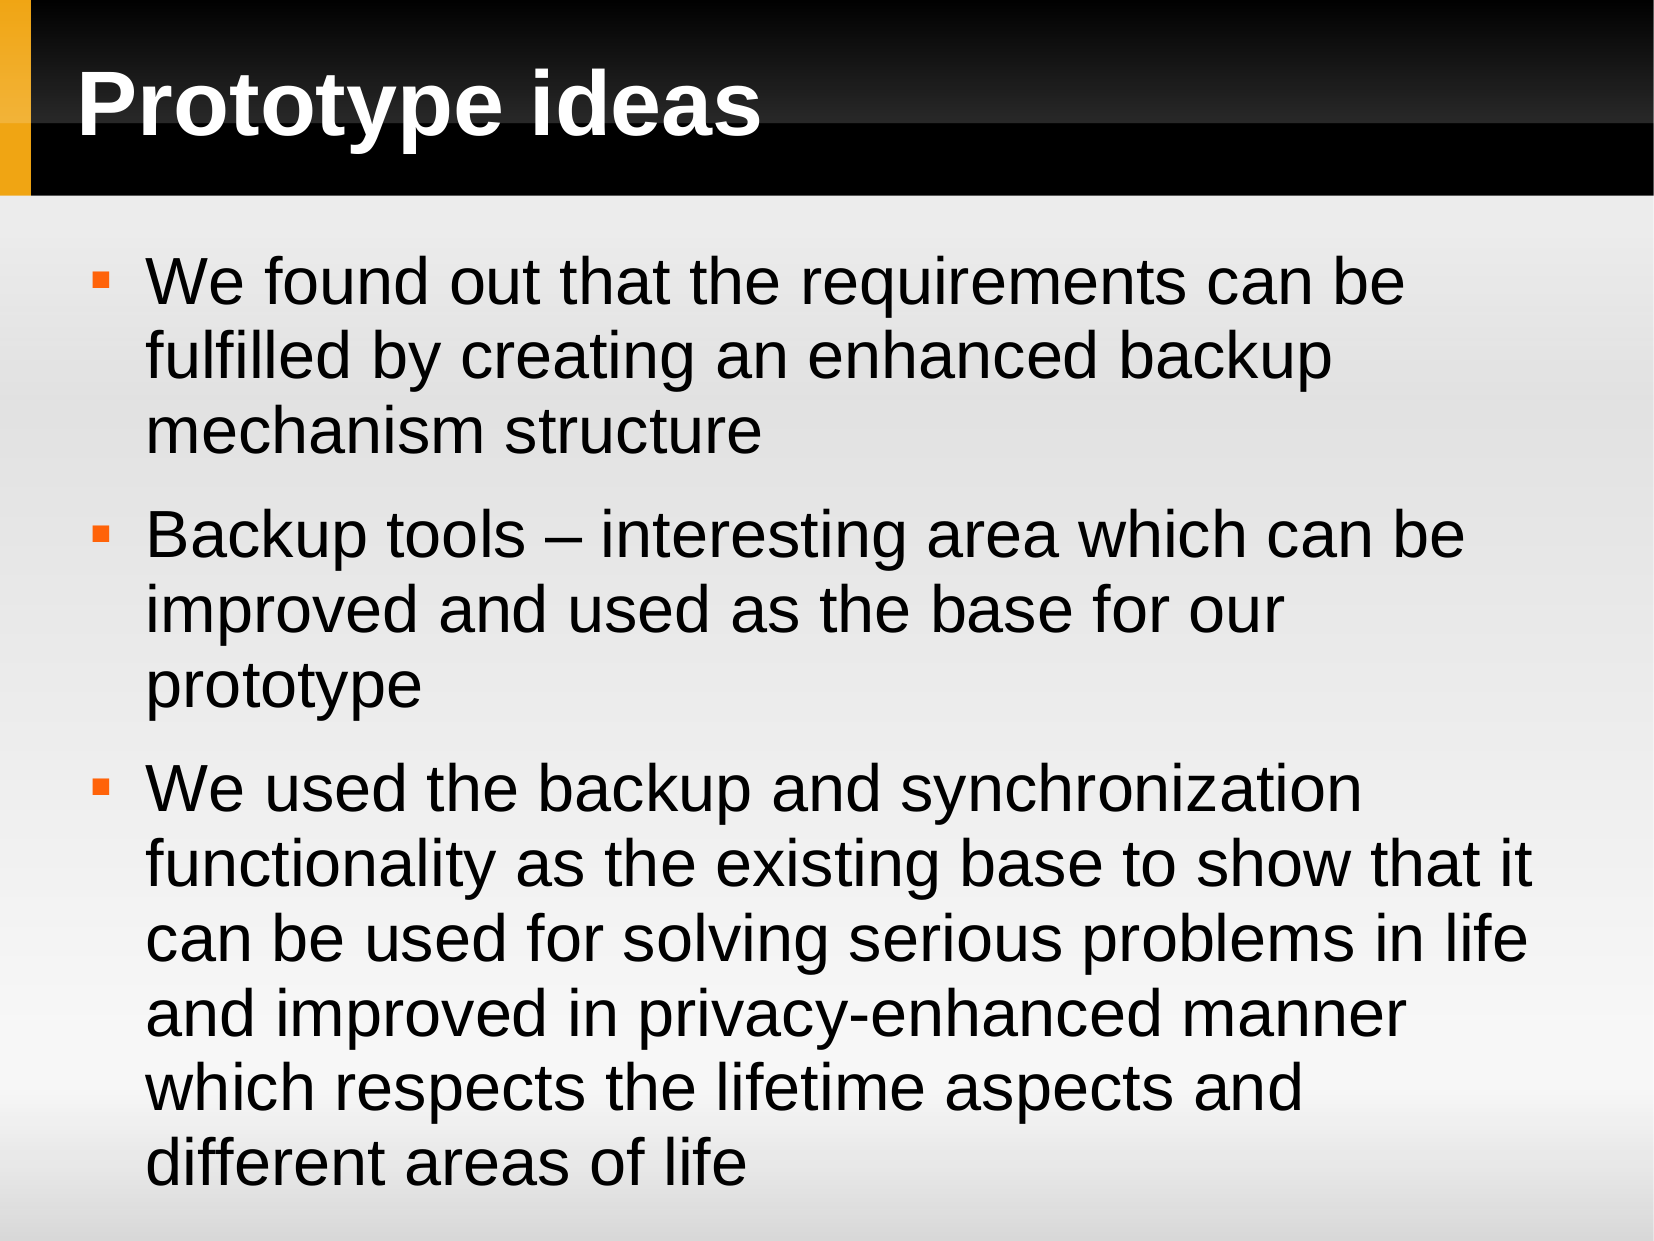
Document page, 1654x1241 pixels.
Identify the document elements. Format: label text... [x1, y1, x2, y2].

title Prototype ideas [76, 7, 1565, 200]
picture [0, 0, 1654, 1241]
list We found out that the requirements can be fulfilled by creating an enhanced backup mechanism structure Backup tools – interesting area which can be improved and used as the base for our prototype We used the backup and synchronization functionality as the existing base to show that it can be used for solving serious problems in life and improved in privacy-enhanced manner which respects the lifetime aspects and different areas of life [75, 243, 1564, 1201]
